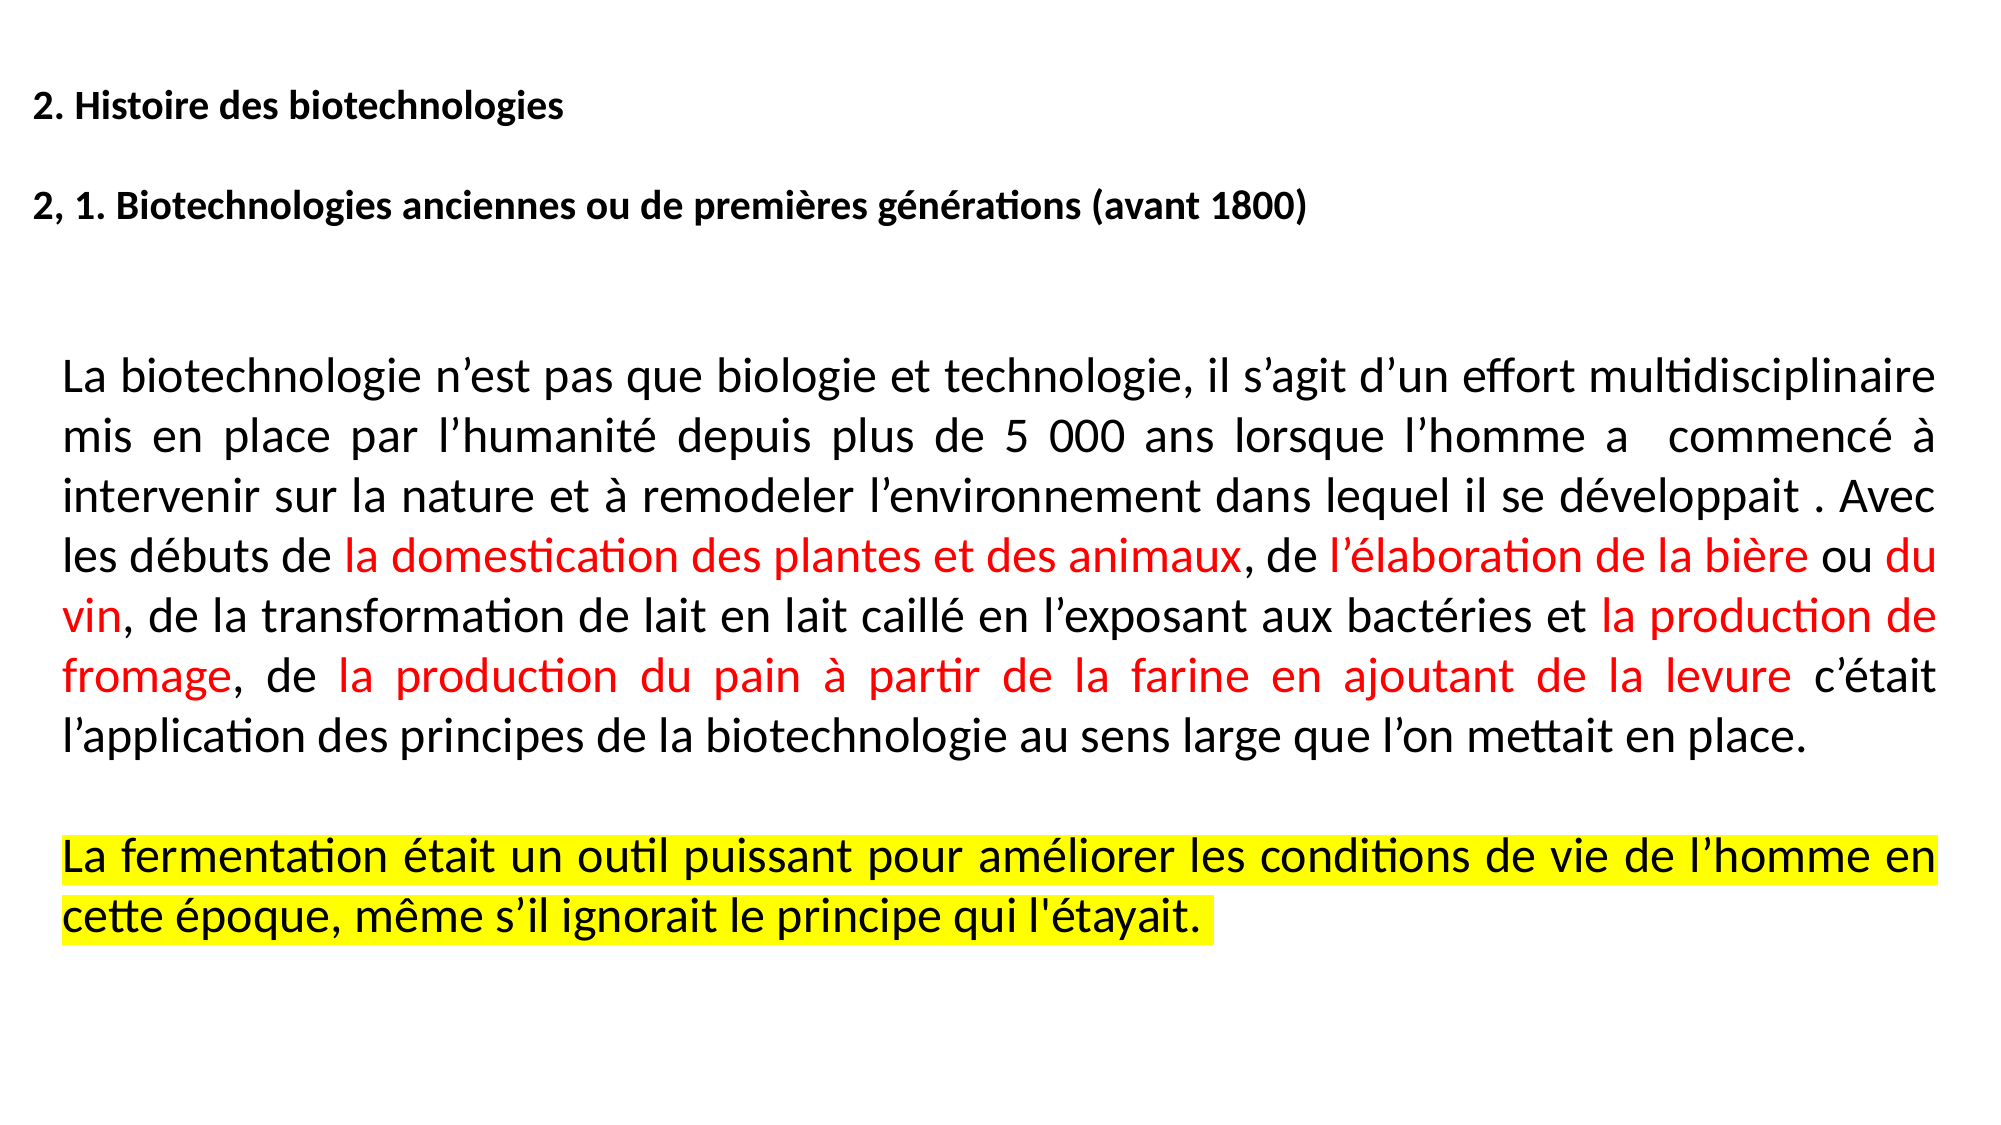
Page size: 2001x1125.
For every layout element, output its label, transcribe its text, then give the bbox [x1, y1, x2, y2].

text_box La biotechnologie n’est pas que biologie et technologie, il s’agit d’un effort multidisciplinaire mis en place par l’humanité depuis plus de 5 000 ans lorsque l’homme a commencé à intervenir sur la nature et à remodeler l’environnement dans lequel il se développait . Avec les débuts de la domestication des plantes et des animaux, de l’élaboration de la bière ou du vin, de la transformation de lait en lait caillé en l’exposant aux bactéries et la production de fromage, de la production du pain à partir de la farine en ajoutant de la levure c’était l’application des principes de la biotechnologie au sens large que l’on mettait en place. La fermentation était un outil puissant pour améliorer les conditions de vie de l’homme en cette époque, même s’il ignorait le principe qui l'étayait. [47, 274, 1953, 957]
text_box 2. Histoire des biotechnologies 2, 1. Biotechnologies anciennes ou de premières générations (avant 1800) [17, 70, 1390, 237]
